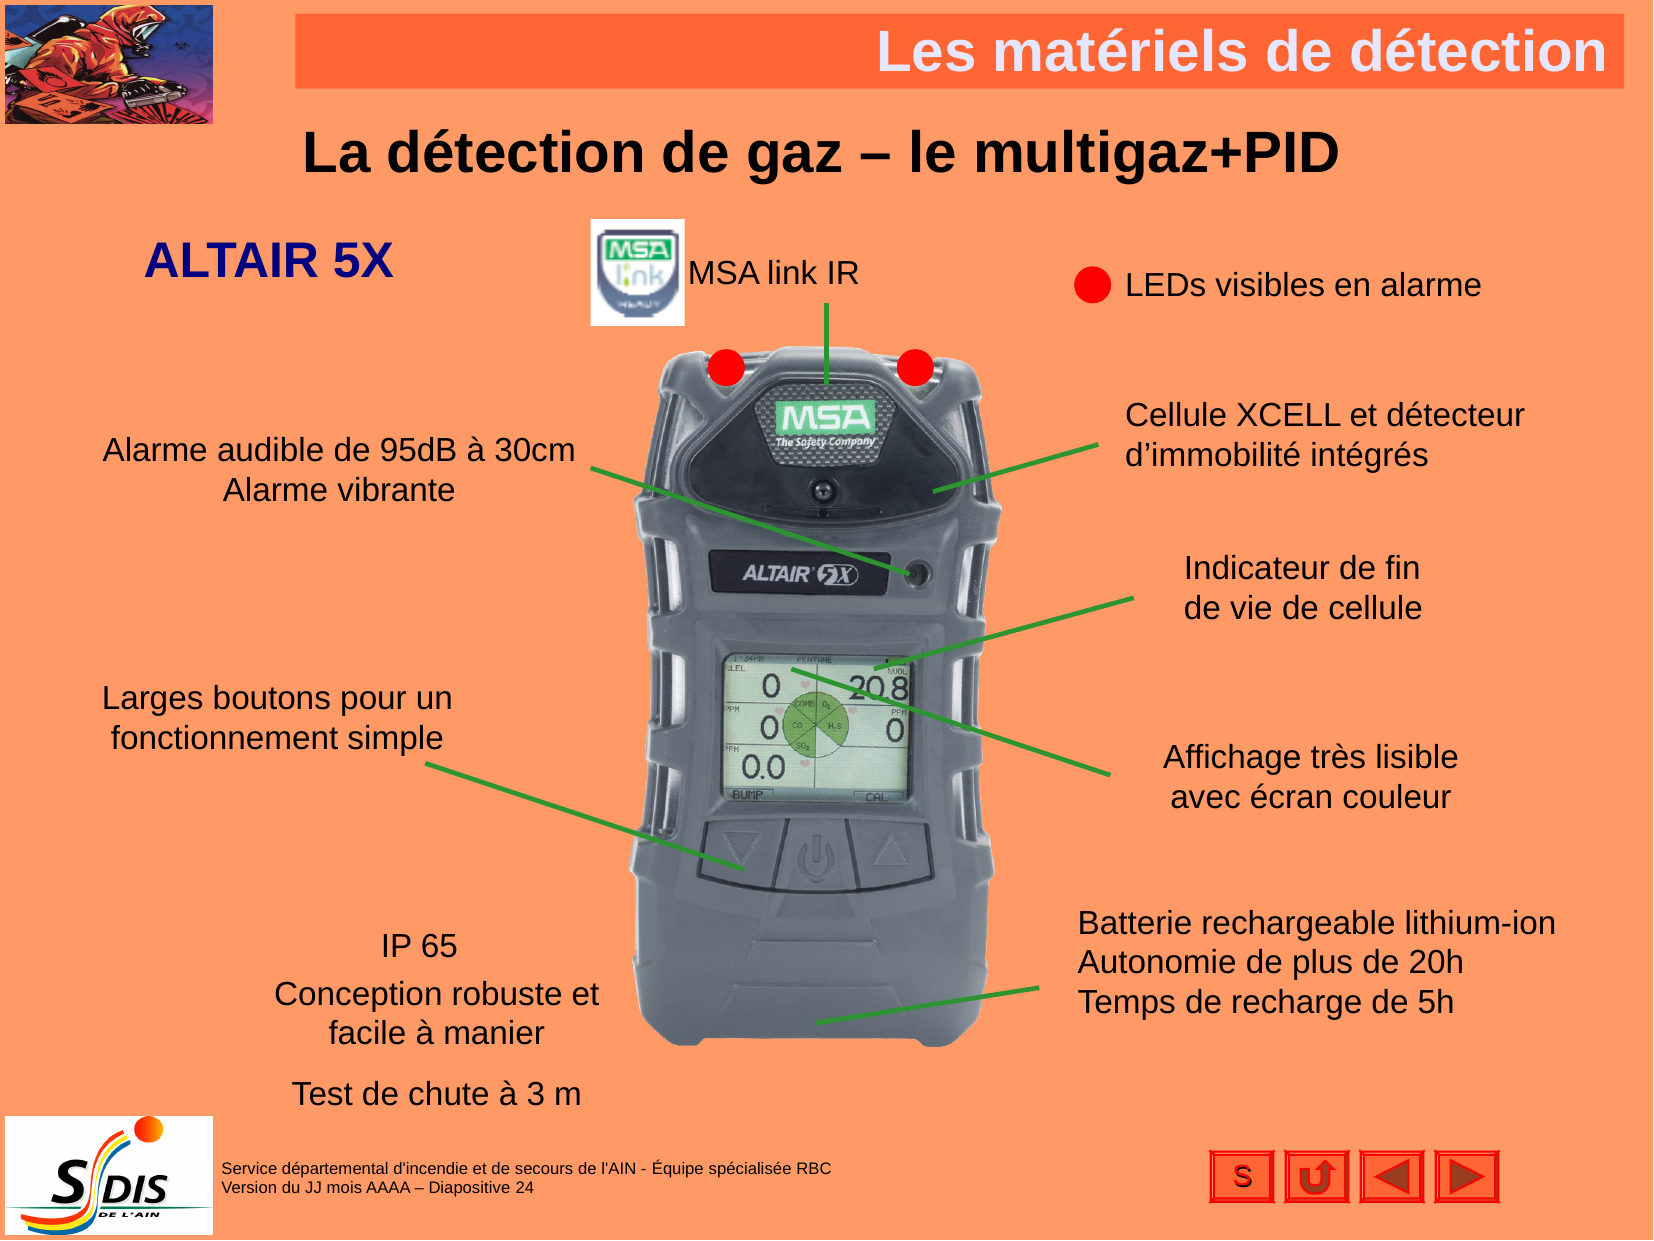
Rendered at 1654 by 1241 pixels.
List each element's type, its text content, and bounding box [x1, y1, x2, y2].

picture [5, 1116, 213, 1235]
text_box IP 65 [366, 916, 496, 973]
text_box Affichage très lisible avec écran couleur [1110, 727, 1512, 824]
text_box ALTAIR 5X [76, 219, 461, 296]
text_box [1074, 267, 1111, 303]
text_box MSA link IR [673, 243, 922, 299]
text_box La détection de gaz – le multigaz+PID [287, 112, 1357, 193]
picture [5, 5, 213, 124]
text_box Cellule XCELL et détecteur d’immobilité intégrés [1110, 385, 1548, 481]
text_box Les matériels de détection [295, 13, 1625, 89]
text_box LEDs visibles en alarme [1110, 255, 1542, 311]
text_box Conception robuste et facile à manier Test de chute à 3 m [236, 963, 638, 1120]
text_box Alarme audible de 95dB à 30cm Alarme vibrante [76, 420, 602, 517]
picture [590, 219, 1013, 1069]
text_box Batterie rechargeable lithium-ion Autonomie de plus de 20h Temps de recharge de 5h [1062, 893, 1577, 1029]
text_box [708, 349, 745, 386]
text_box Indicateur de fin de vie de cellule [1169, 538, 1453, 635]
text_box Larges boutons pour un fonctionnement simple [76, 668, 479, 765]
text_box [897, 349, 934, 386]
